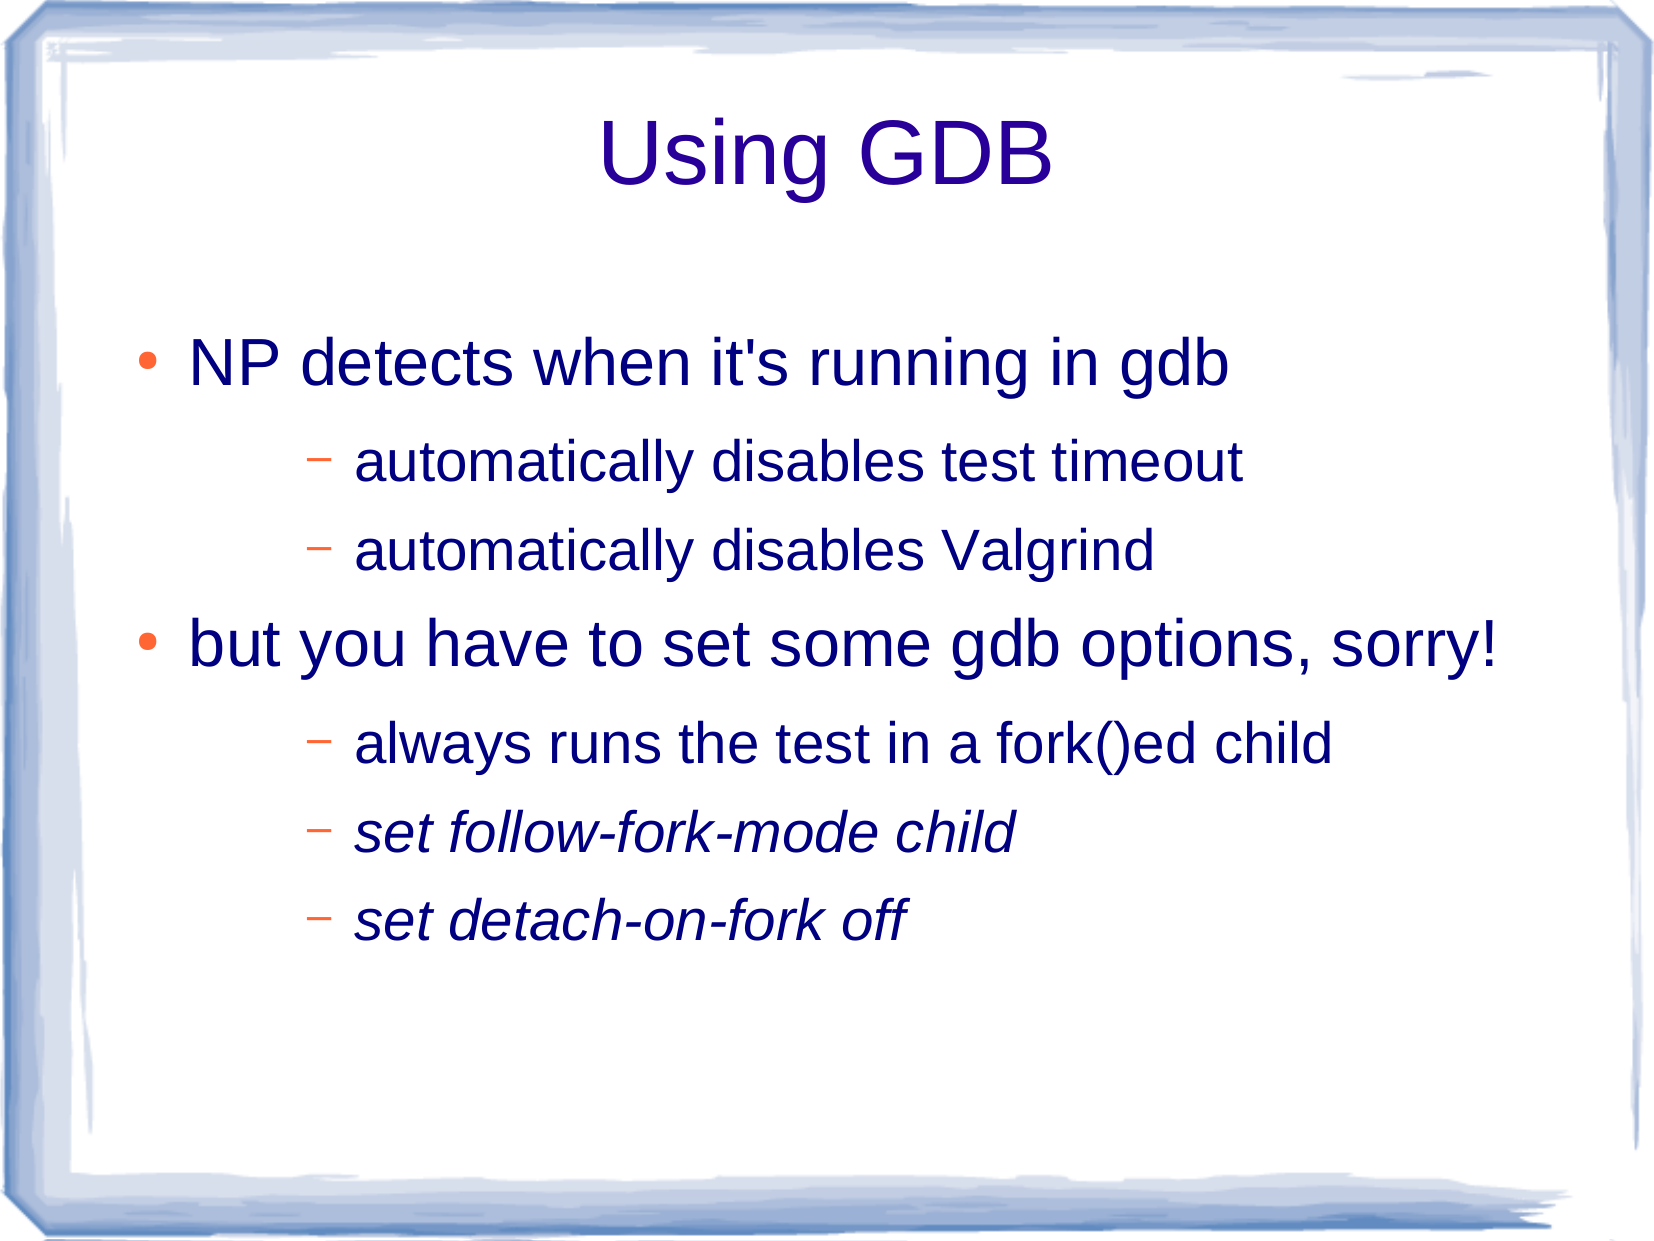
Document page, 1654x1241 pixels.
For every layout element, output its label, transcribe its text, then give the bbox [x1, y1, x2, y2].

list NP detects when it's running in gdb automatically disables test timeout automatically disables Valgrind but you have to set some gdb options, sorry! always runs the test in a fork()ed child set follow-fork-mode child set detach-on-fork off [118, 324, 1571, 1129]
title Using GDB [82, 56, 1571, 250]
picture [0, 0, 1654, 1241]
